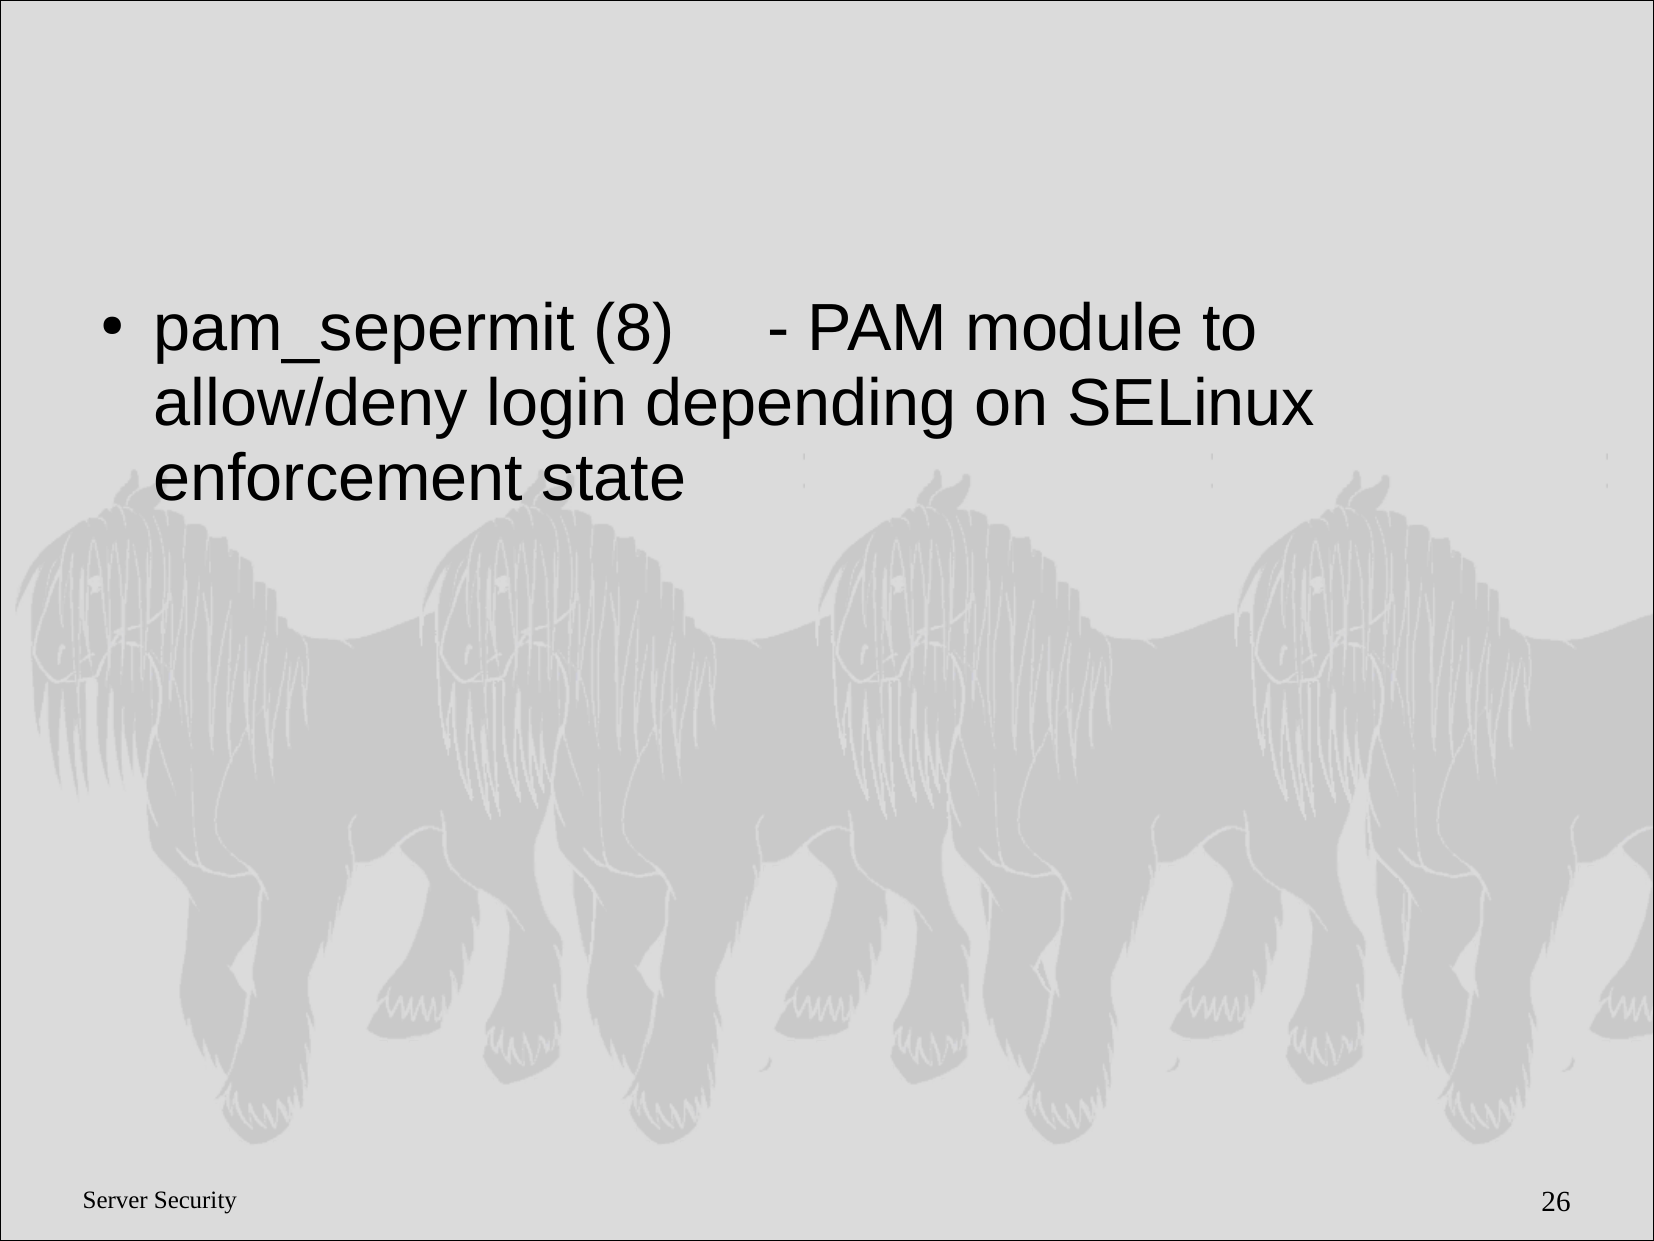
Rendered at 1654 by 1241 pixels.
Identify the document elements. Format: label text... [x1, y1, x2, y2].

list pam_sepermit (8) - PAM module to allow/deny login depending on SELinux enforcement state [82, 290, 1571, 1094]
